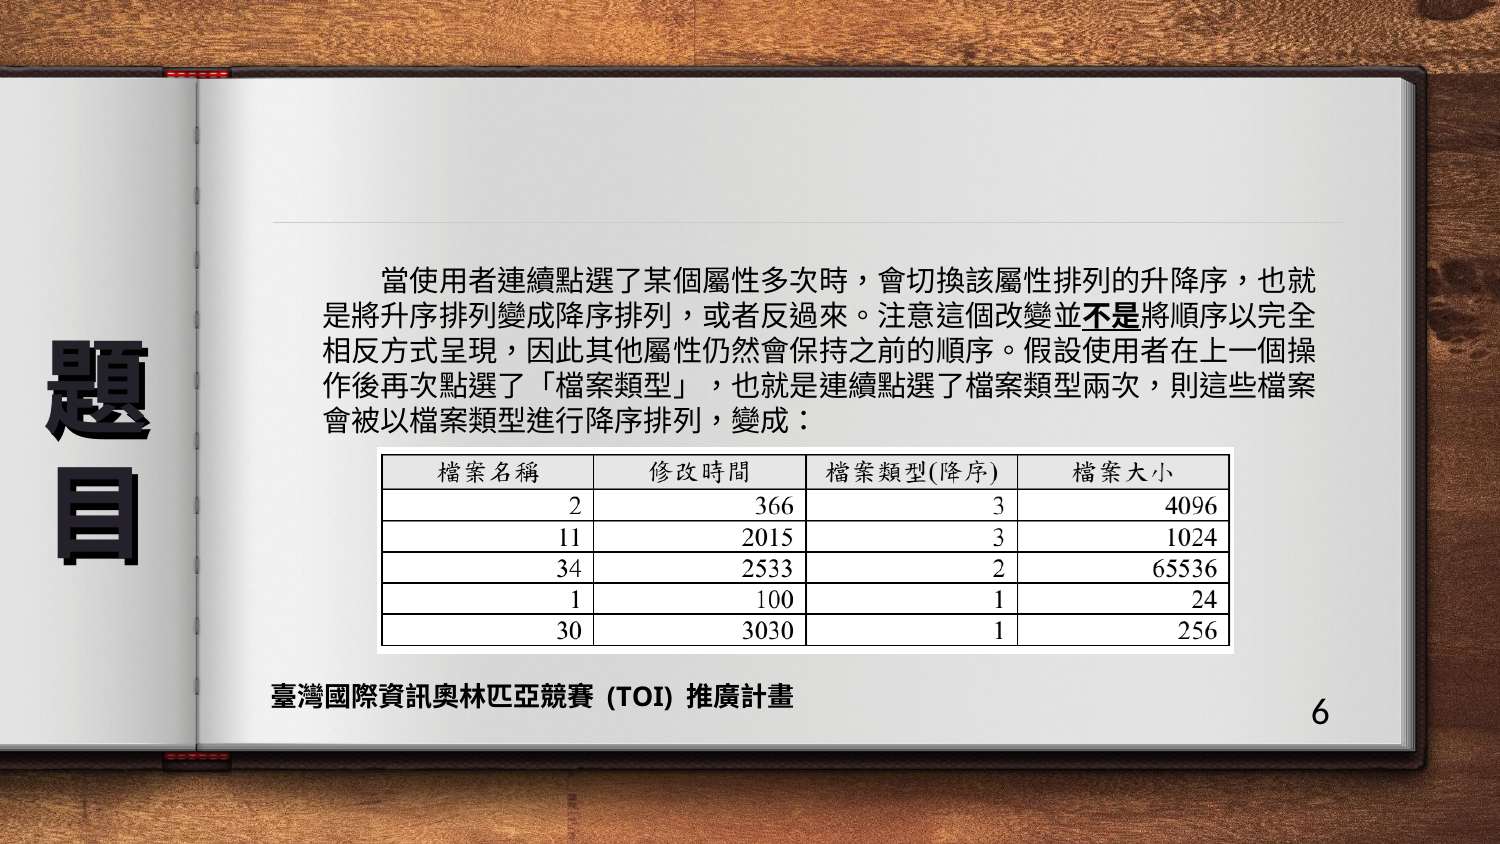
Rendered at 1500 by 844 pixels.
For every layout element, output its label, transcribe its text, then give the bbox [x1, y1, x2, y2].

picture [377, 447, 1234, 654]
text_box [1295, 672, 1386, 737]
title 題 目 [28, 306, 210, 552]
text_box 當使用者連續點選了某個屬性多次時，會切換該屬性排列的升降序，也就 是將升序排列變成降序排列，或者反過來。注意這個改變並不是將順序以完全 相反方式呈現，因此其他屬性仍然會保持之前的順序。假設使用者在上一個操 作後再次點選了「檔案類型」，也就是連續點選了檔案類型兩次，則這些檔案會被以檔案類型進行降序排列，變成： [307, 255, 1341, 445]
